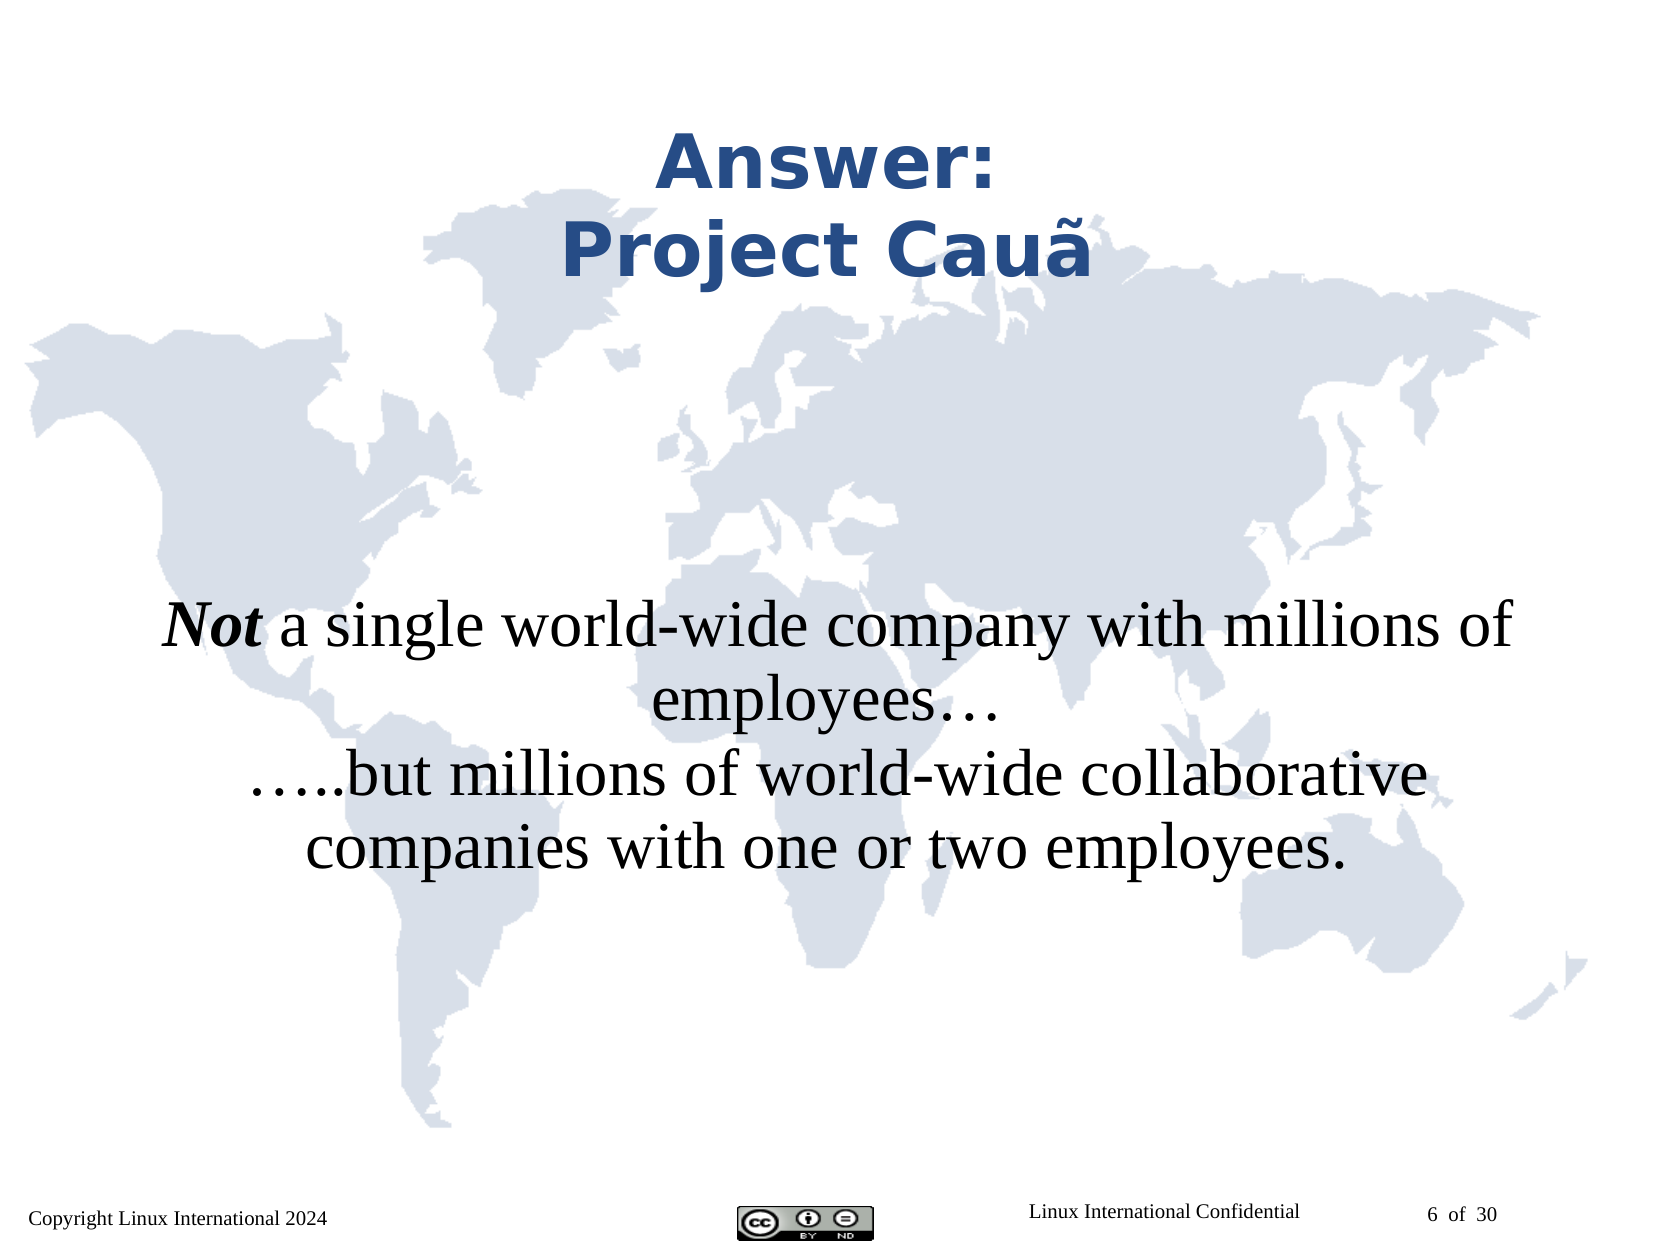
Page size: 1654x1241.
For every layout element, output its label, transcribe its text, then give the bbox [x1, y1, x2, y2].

title Answer: Project Cauã [121, 102, 1534, 310]
picture [0, 108, 1616, 1164]
picture [737, 1206, 874, 1241]
subtitle Not a single world-wide company with millions of employees… …..but millions of world-wide collaborative companies with one or two employees. [121, 344, 1534, 1127]
